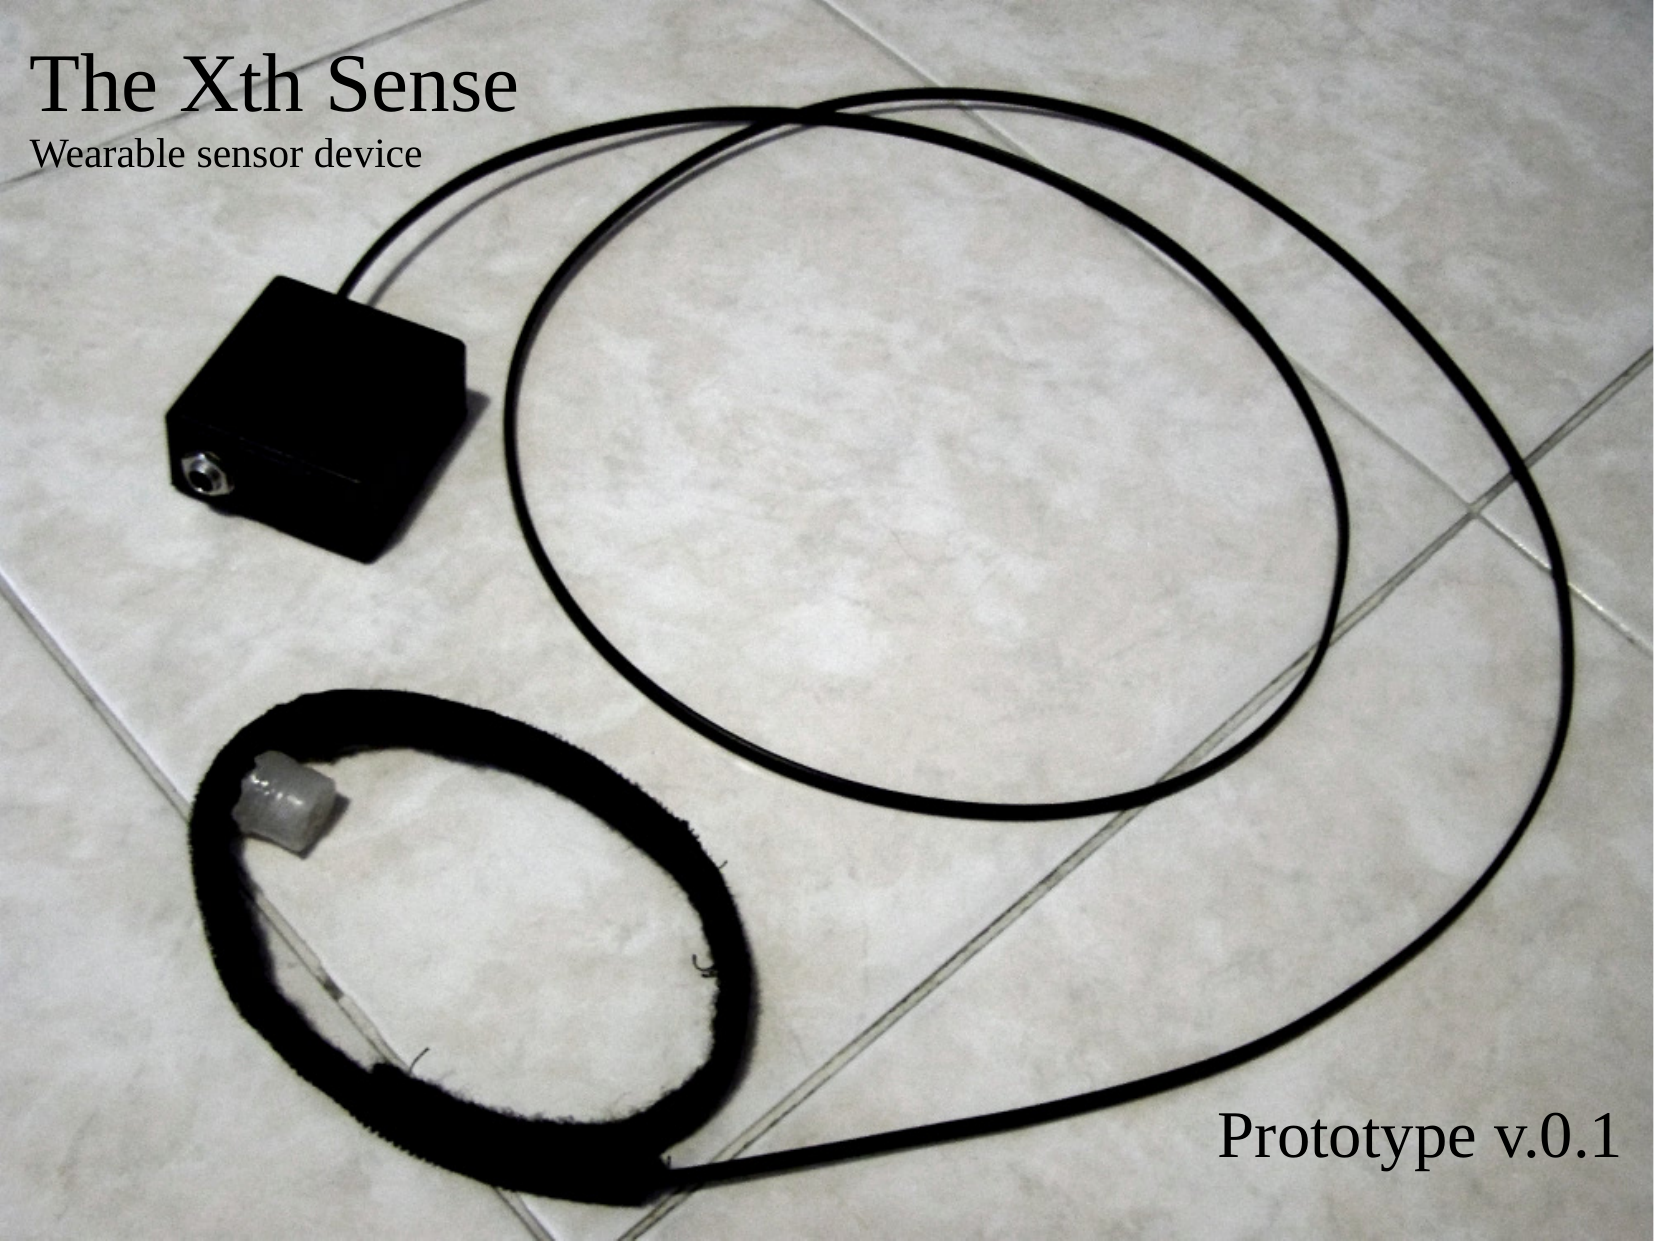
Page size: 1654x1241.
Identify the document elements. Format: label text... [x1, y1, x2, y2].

text_box The Xth Sense Wearable sensor device [29, 24, 618, 189]
picture [0, 0, 1654, 1241]
text_box Prototype v.0.1 [1183, 1088, 1625, 1182]
